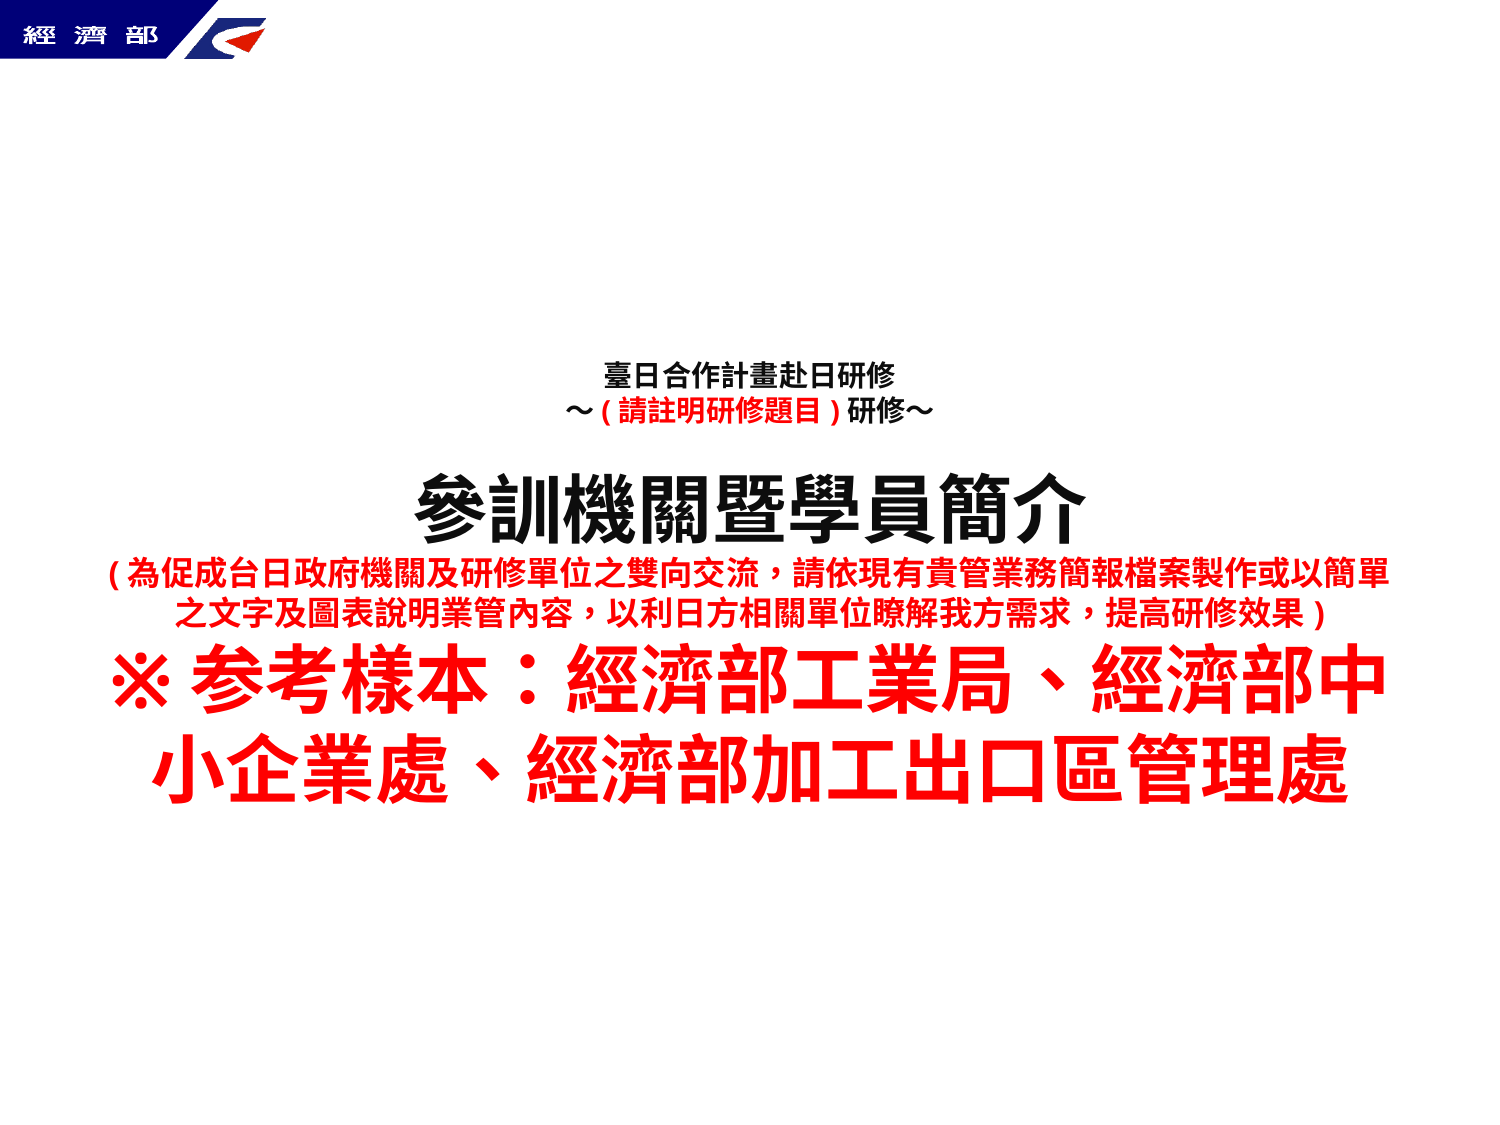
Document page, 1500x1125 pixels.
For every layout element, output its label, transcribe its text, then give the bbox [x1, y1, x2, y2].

title 臺日合作計畫赴日研修 ～(請註明研修題目)研修～ 參訓機關暨學員簡介 (為促成台日政府機關及研修單位之雙向交流，請依現有貴管業務簡報檔案製作或以簡單之文字及圖表說明業管內容，以利日方相關單位瞭解我方需求，提高研修效果) ※参考樣本：經濟部工業局、經濟部中小企業處、經濟部加工出口區管理處 [82, 349, 1418, 693]
